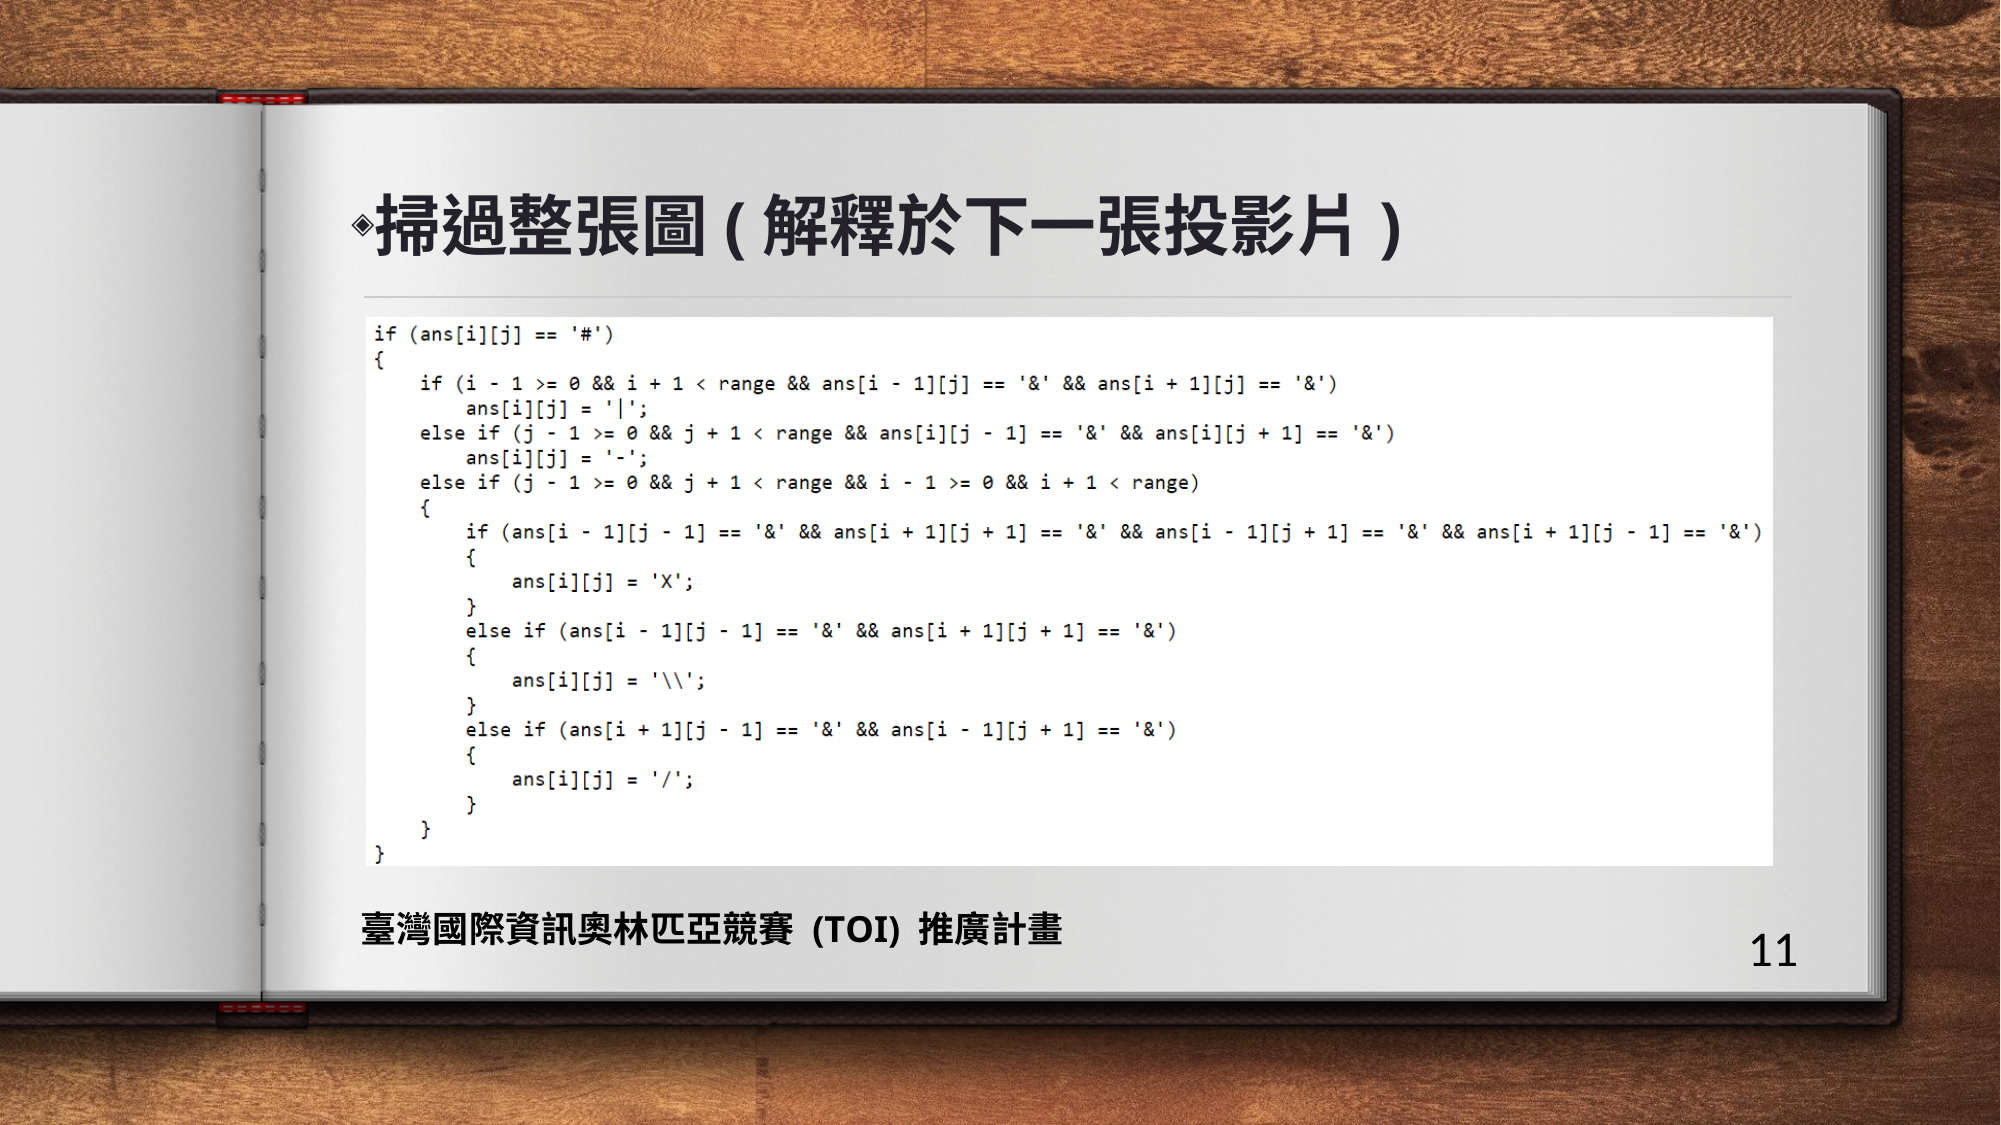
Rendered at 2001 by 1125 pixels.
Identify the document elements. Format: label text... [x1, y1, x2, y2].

list 掃過整張圖(解釋於下一張投影片) [336, 168, 1591, 289]
picture [366, 317, 1773, 866]
text_box 10 [1727, 896, 1848, 983]
